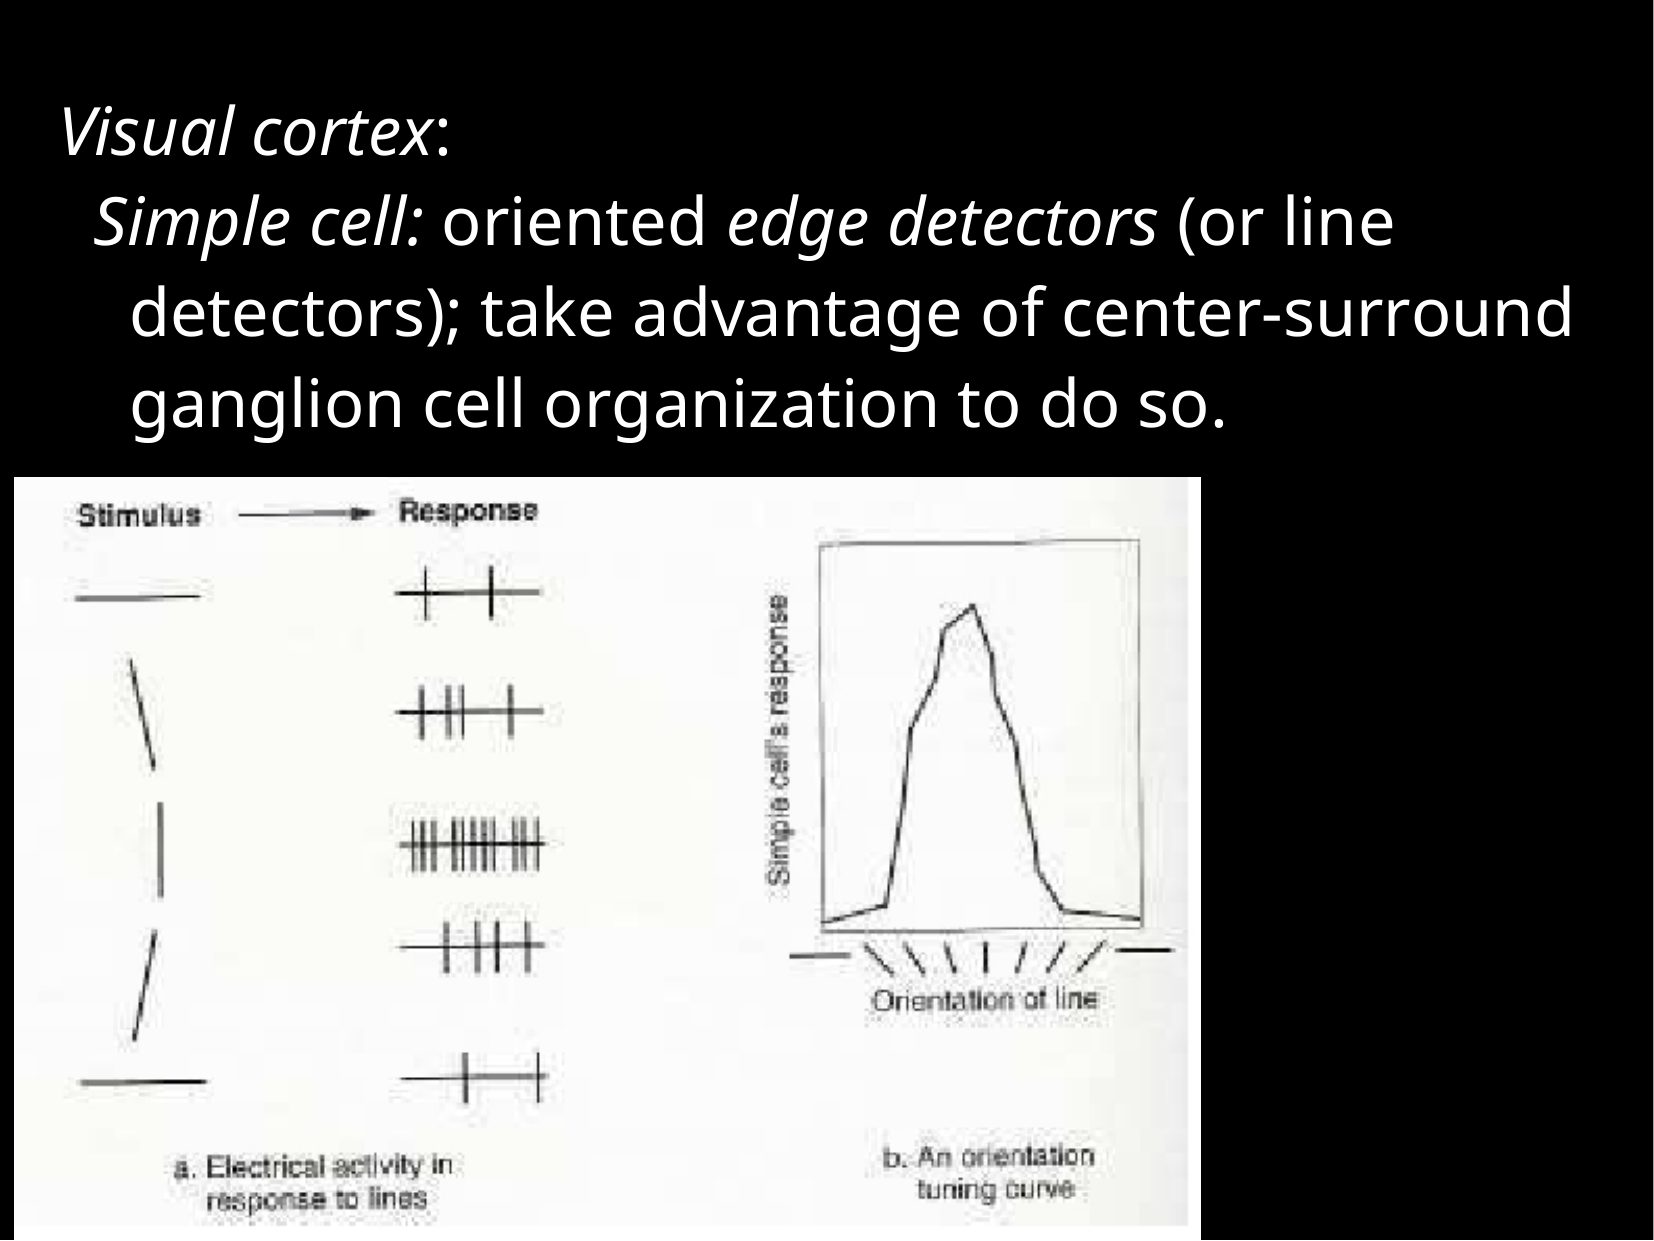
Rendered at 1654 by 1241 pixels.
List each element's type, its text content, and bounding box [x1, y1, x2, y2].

picture [14, 477, 1201, 1241]
text_box Visual cortex: Simple cell: oriented edge detectors (or line detectors); take advantage of center-surround ganglion cell organization to do so. [37, 70, 1654, 412]
